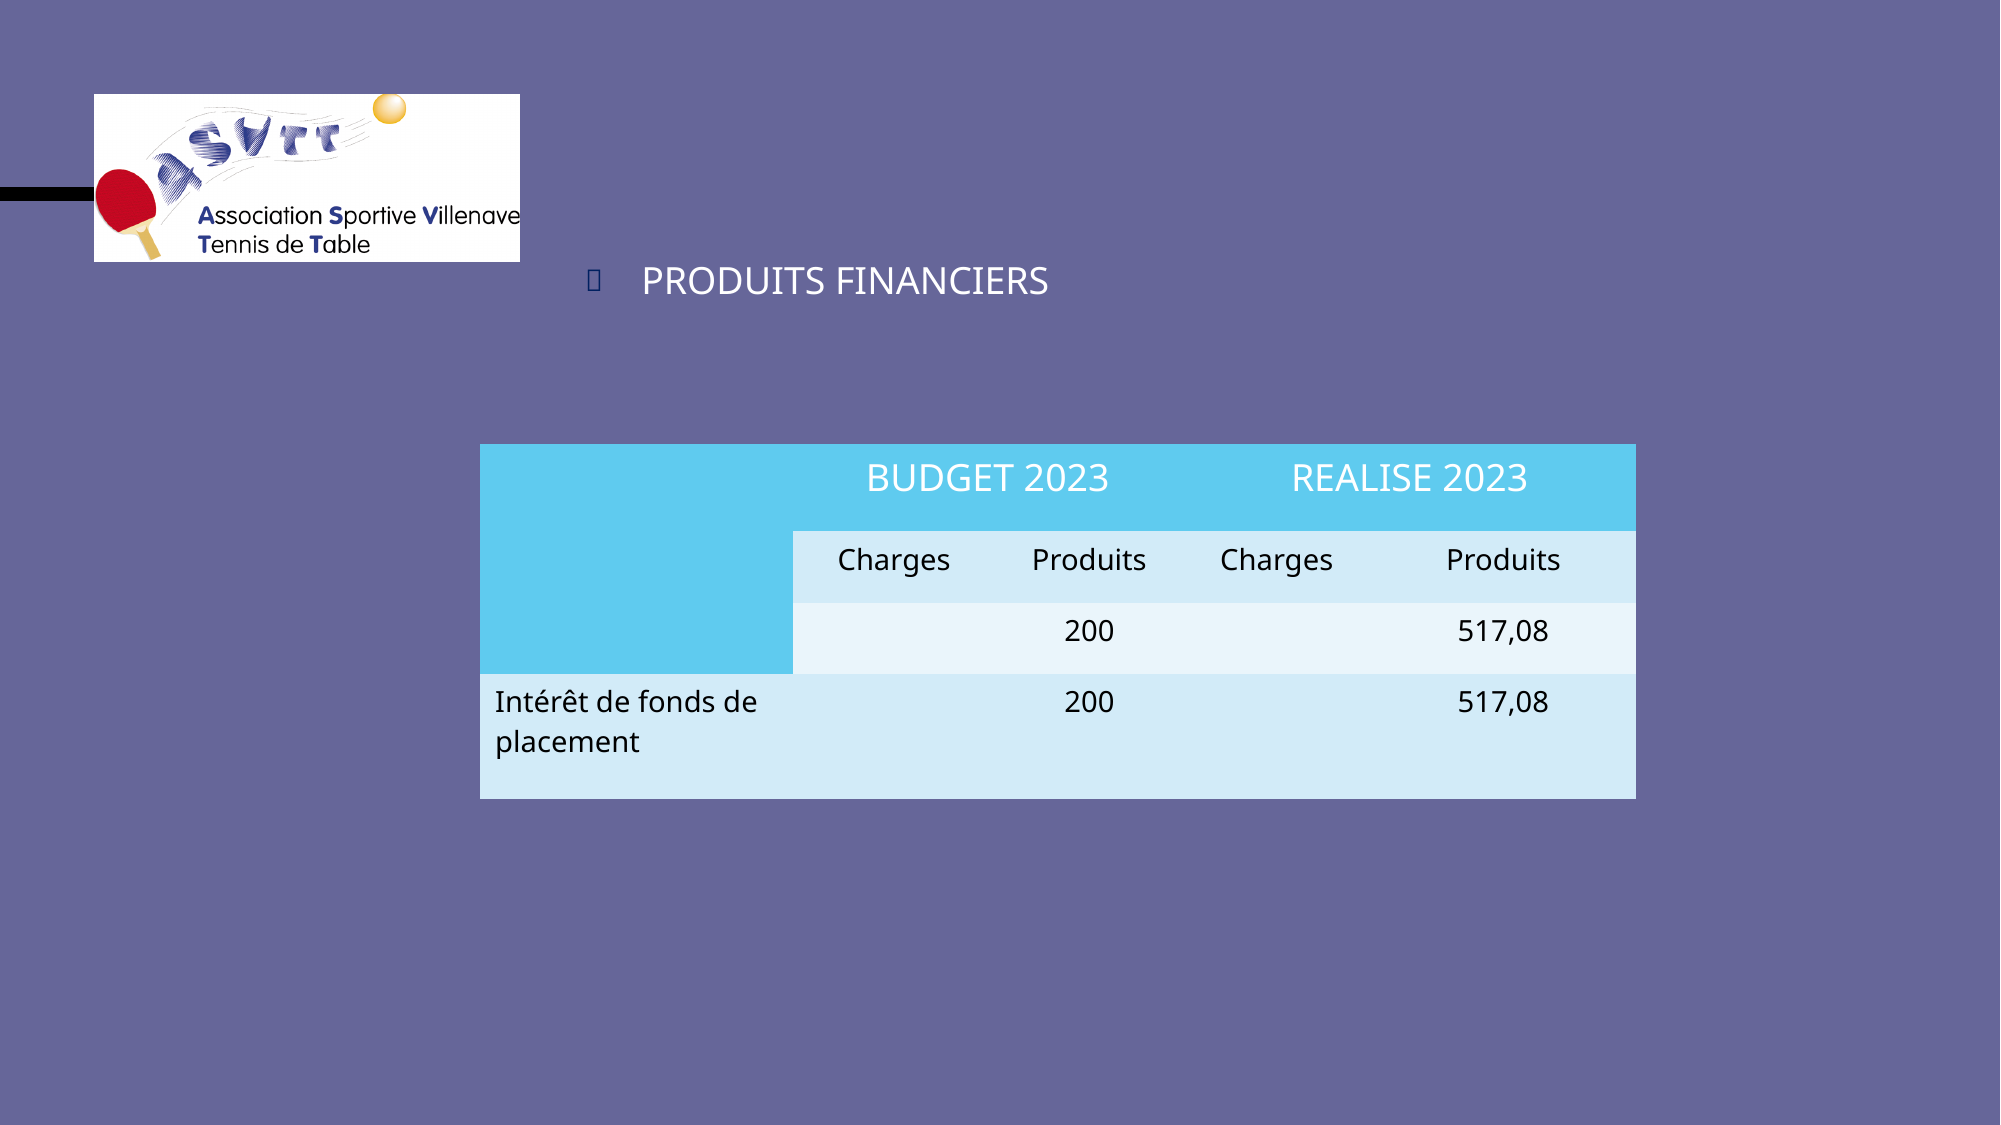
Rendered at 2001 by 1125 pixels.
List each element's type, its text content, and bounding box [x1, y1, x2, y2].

table_cell [793, 603, 996, 674]
table_cell [1183, 603, 1371, 674]
table_header BUDGET 2023 [793, 444, 1183, 531]
table_cell 517,08 [1371, 603, 1636, 674]
table_cell [1183, 674, 1371, 799]
table_header REALISE 2023 [1183, 444, 1636, 531]
table_cell Intérêt de fonds de placement [480, 674, 793, 799]
table_cell Produits [1371, 531, 1636, 603]
table_header [480, 444, 793, 674]
table_cell Charges [793, 531, 996, 603]
list PRODUITS FINANCIERS [570, 236, 1276, 327]
picture [94, 94, 520, 262]
table_cell [793, 674, 996, 799]
table_cell Produits [996, 531, 1183, 603]
table_cell 200 [996, 674, 1183, 799]
table_cell 517,08 [1371, 674, 1636, 799]
table_cell Charges [1183, 531, 1371, 603]
table_cell 200 [996, 603, 1183, 674]
